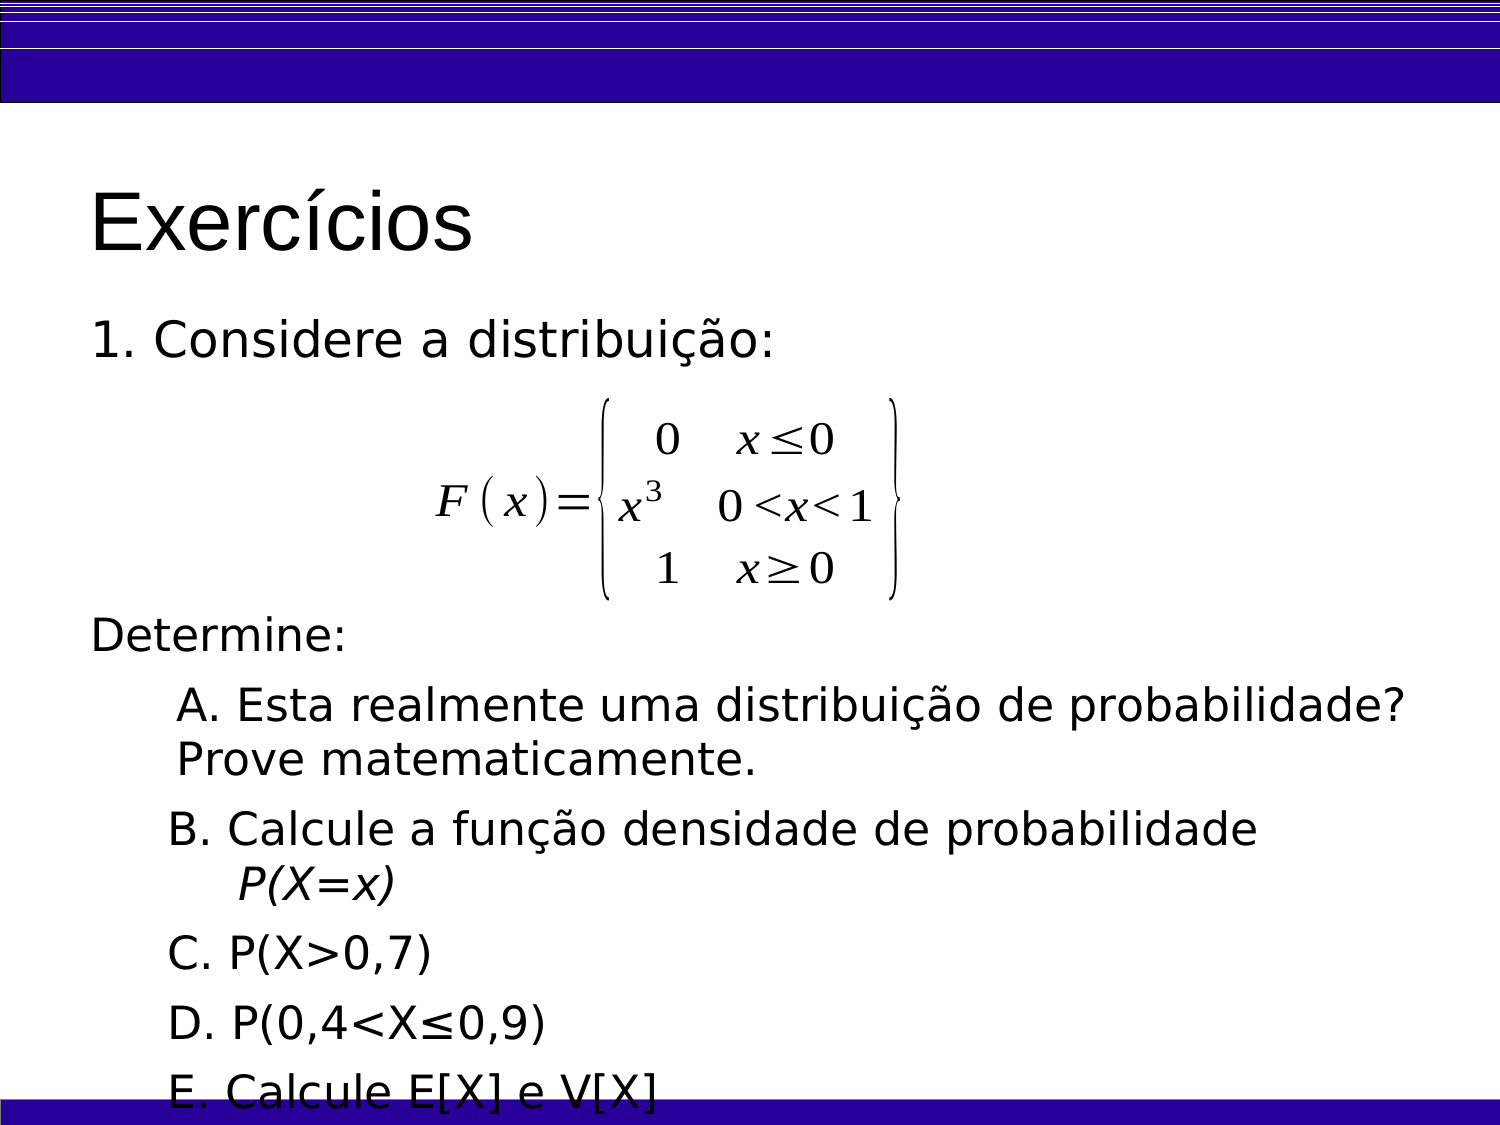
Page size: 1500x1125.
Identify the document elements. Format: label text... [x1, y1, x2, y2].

title Exercícios [75, 87, 1426, 275]
list 1. Considere a distribuição: Determine: A. Esta realmente uma distribuição de probabilidade? Prove matematicamente. B. Calcule a função densidade de probabilidade P(X=x) C. P(X>0,7) D. P(0,4<X≤0,9) E. Calcule E[X] e V[X] [75, 299, 1447, 1125]
chart [419, 395, 922, 603]
